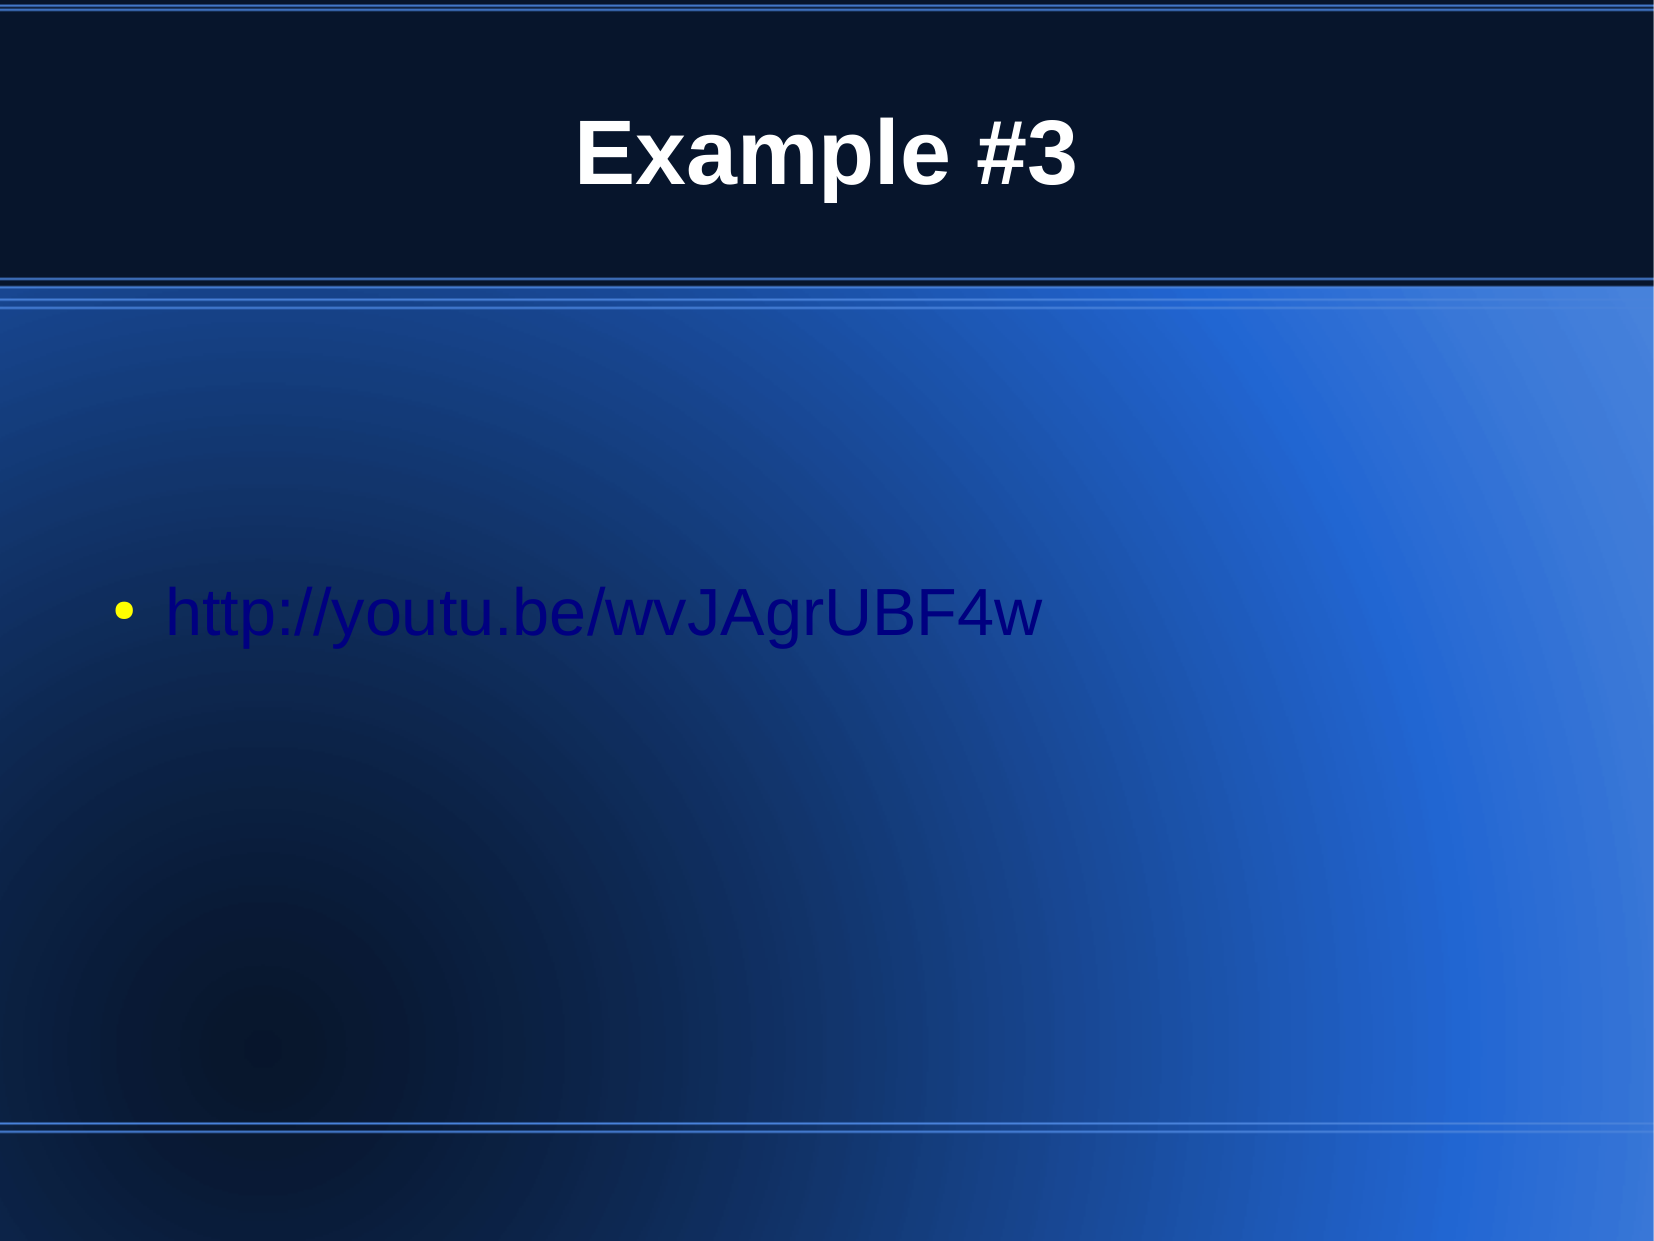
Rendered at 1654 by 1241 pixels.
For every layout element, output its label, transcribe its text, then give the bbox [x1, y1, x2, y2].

title Example #3 [82, 49, 1571, 257]
picture [0, 0, 1654, 1241]
list http://youtu.be/wvJAgrUBF4w [94, 366, 1583, 1086]
